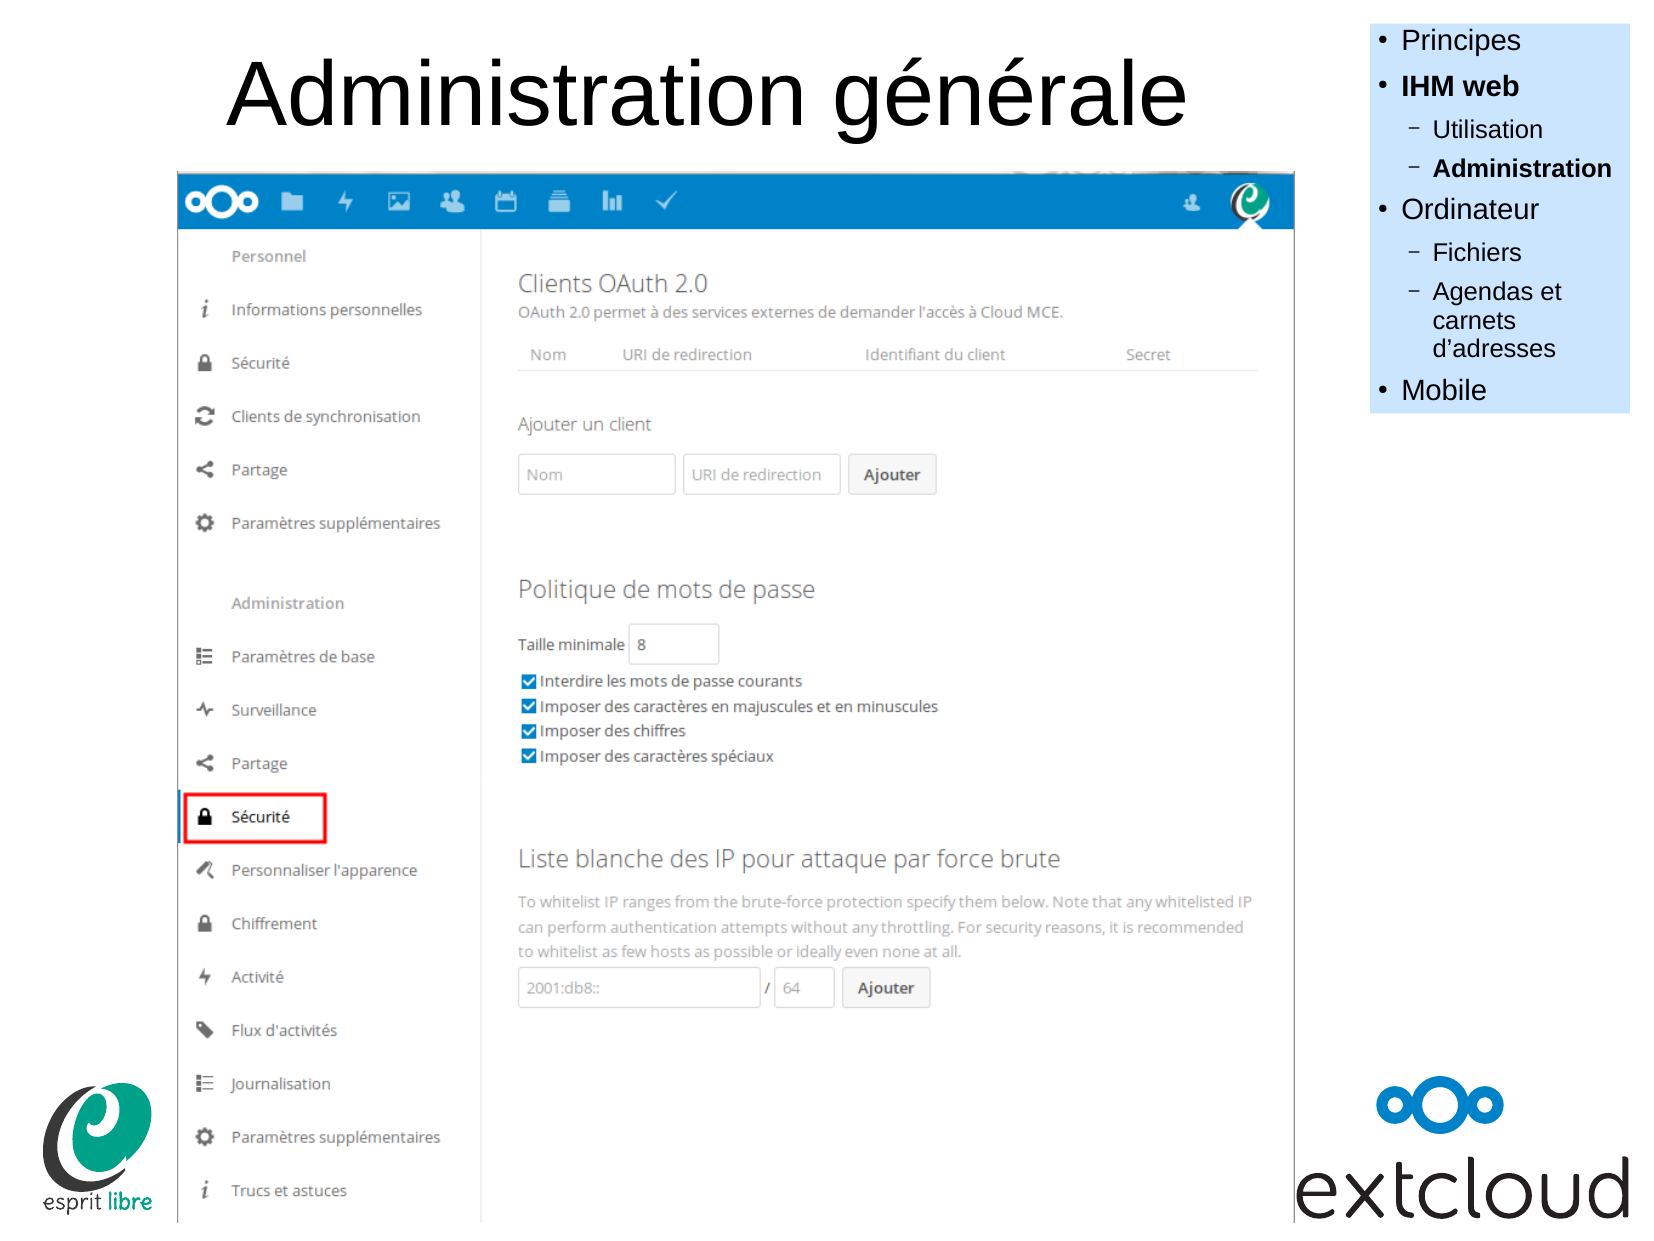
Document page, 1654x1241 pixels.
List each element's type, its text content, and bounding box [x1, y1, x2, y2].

list Principes IHM web Utilisation Administration Ordinateur Fichiers Agendas et carnets d’adresses Mobile [1370, 23, 1630, 414]
title Administration générale [0, 0, 1453, 198]
picture [177, 171, 1295, 1223]
